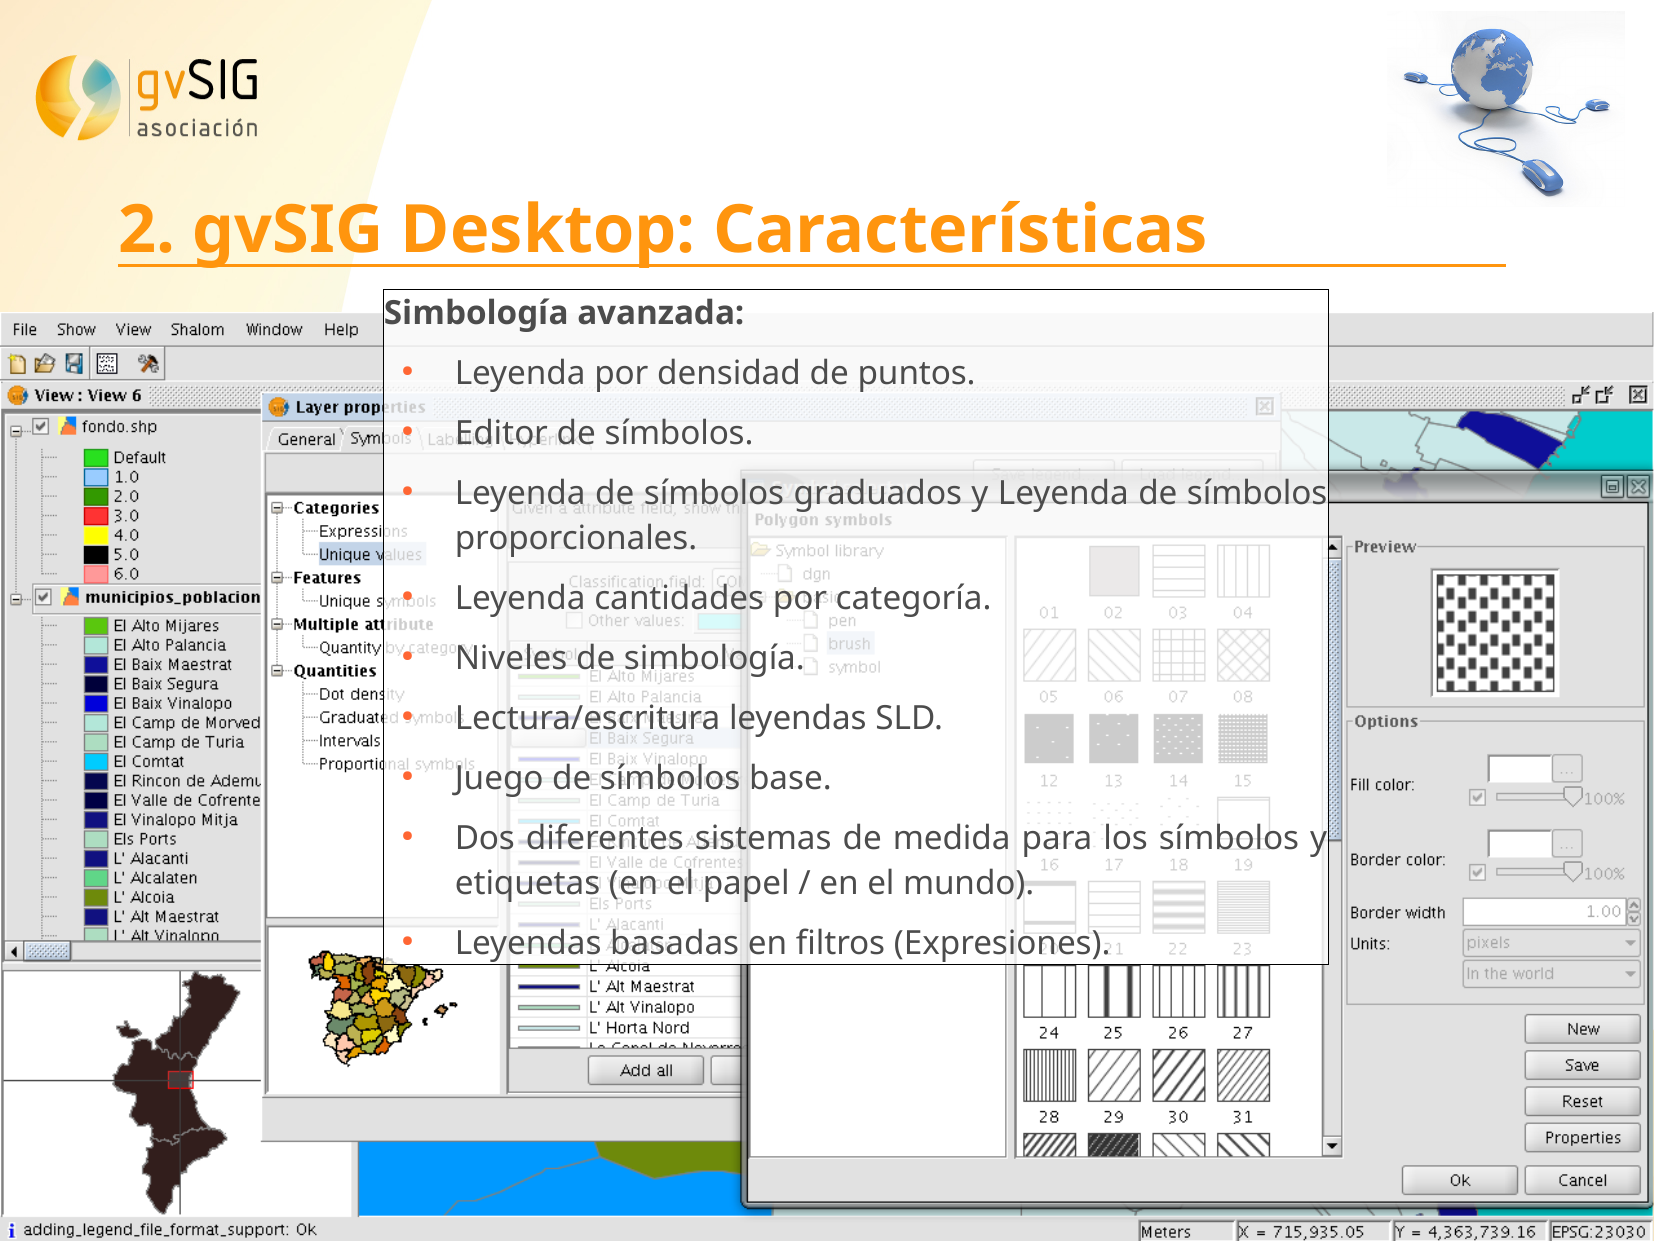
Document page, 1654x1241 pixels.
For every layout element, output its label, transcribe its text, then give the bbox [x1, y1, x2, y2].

list Simbología avanzada: Leyenda por densidad de puntos. Editor de símbolos. Leyenda de símbolos graduados y Leyenda de símbolos proporcionales. Leyenda cantidades por categoría. Niveles de simbología. Lectura/escritura leyendas SLD. Juego de símbolos base. Dos diferentes sistemas de medida para los símbolos y etiquetas (en el papel / en el mundo). Leyendas basadas en filtros (Expresiones). [383, 289, 1329, 884]
title 2. gvSIG Desktop: Características [118, 177, 1607, 276]
picture [0, 0, 1654, 1241]
